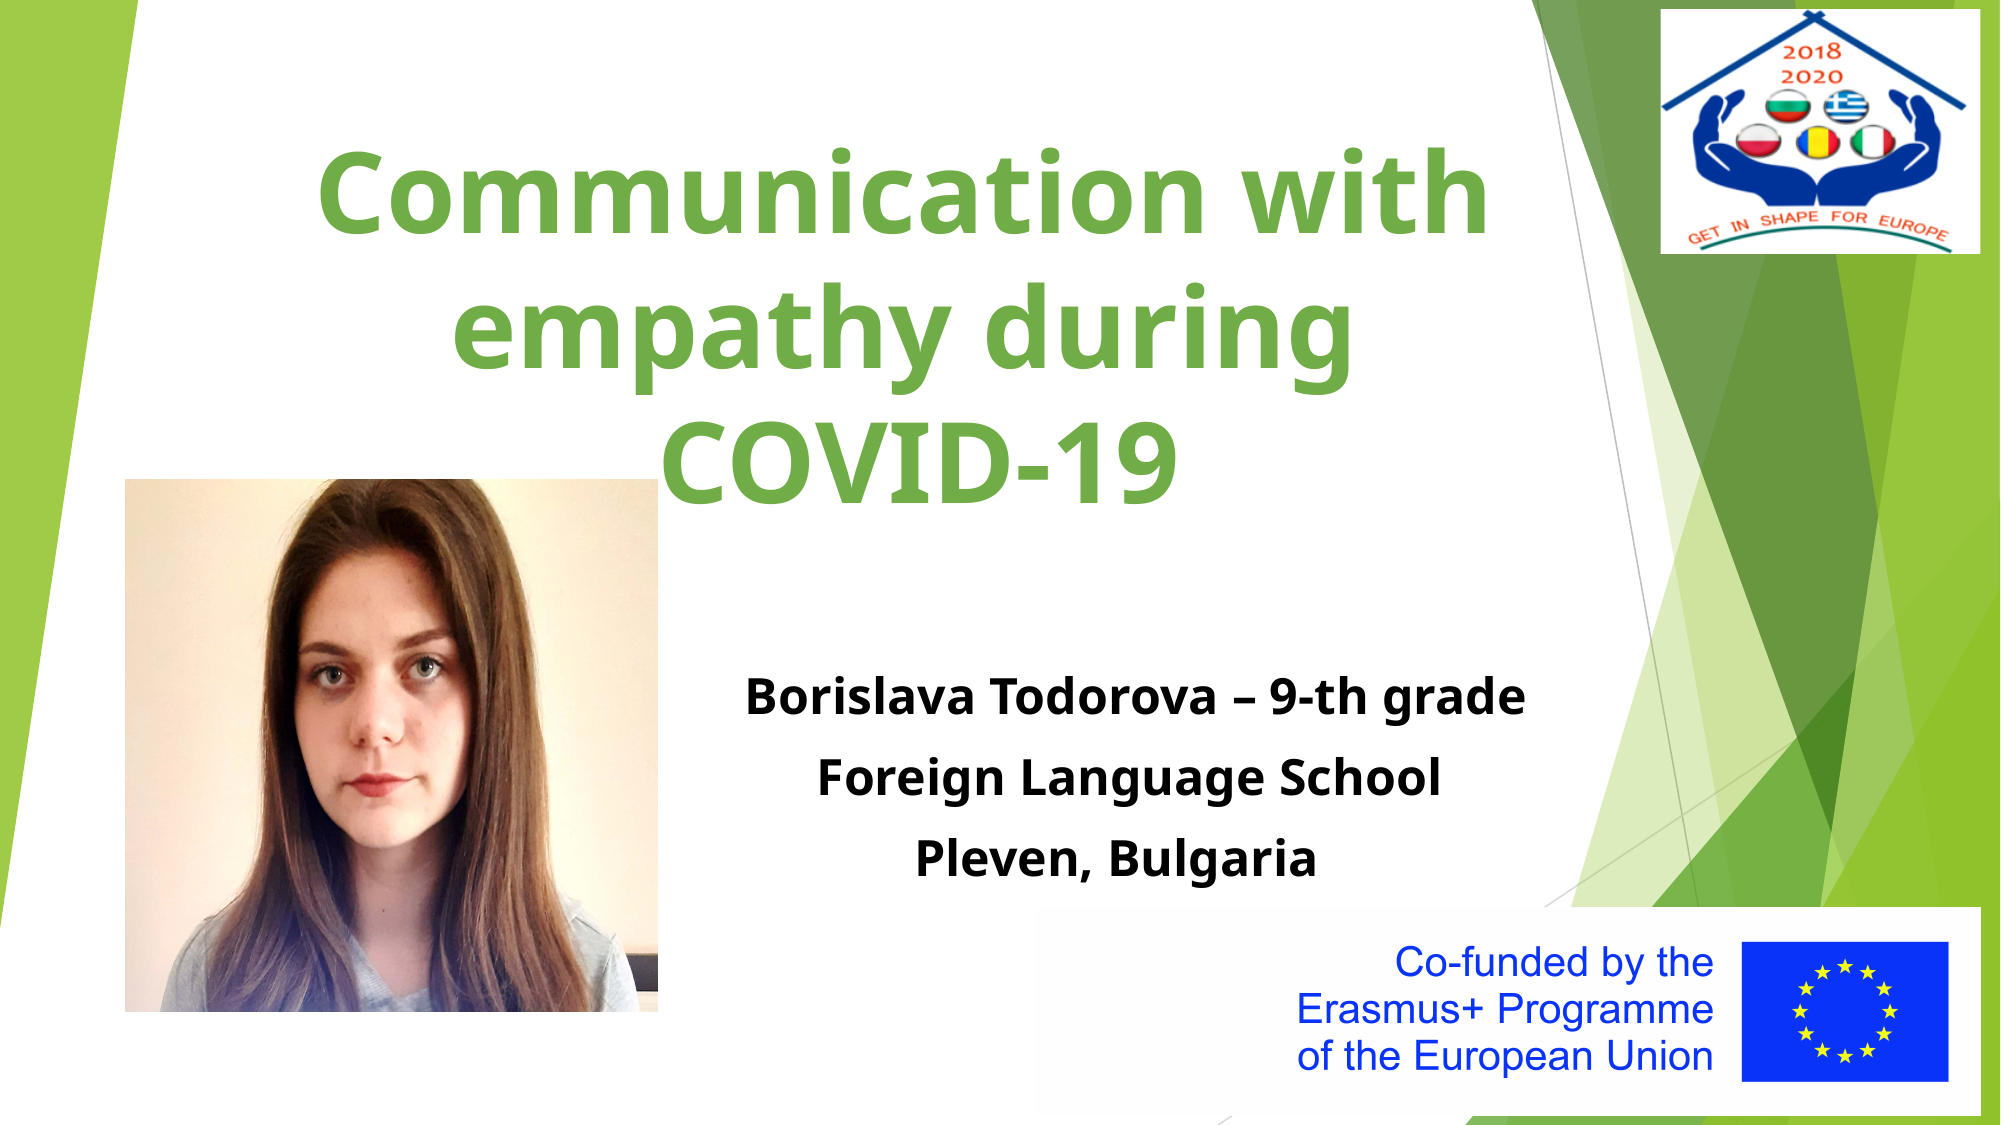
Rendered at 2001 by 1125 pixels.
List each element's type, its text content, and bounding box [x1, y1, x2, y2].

picture [125, 479, 658, 1012]
text_box Communication with empathy during COVID-19 [148, 114, 1661, 534]
subtitle Borislava Todorova – 9-th grade Foreign Language School Pleven, Bulgaria [658, 656, 1650, 976]
picture [1035, 907, 1981, 1116]
picture [1660, 0, 1981, 279]
